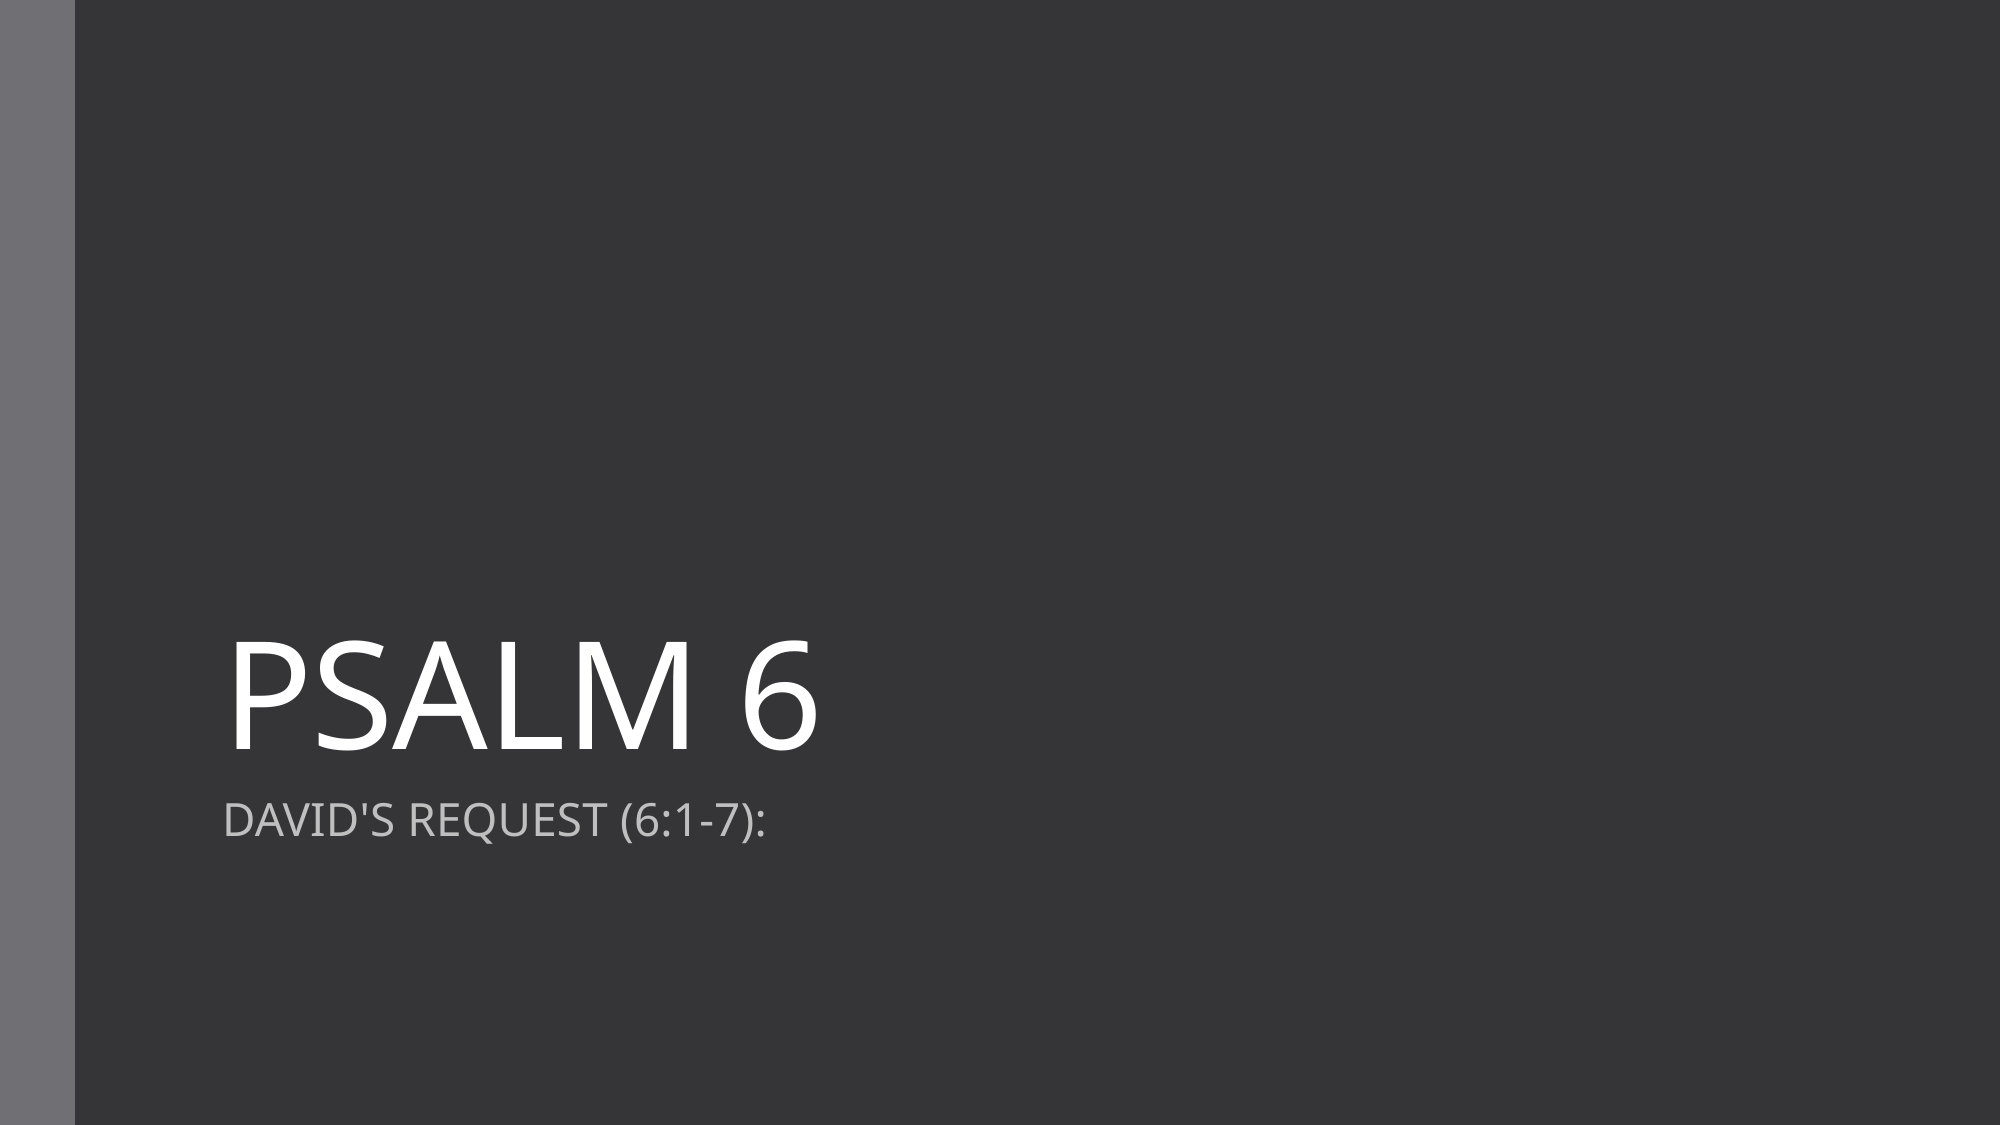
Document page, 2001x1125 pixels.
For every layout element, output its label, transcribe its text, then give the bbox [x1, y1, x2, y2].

subtitle DAVID'S REQUEST (6:1-7): [206, 787, 1752, 1066]
title PSALM 6 [206, 124, 1752, 787]
